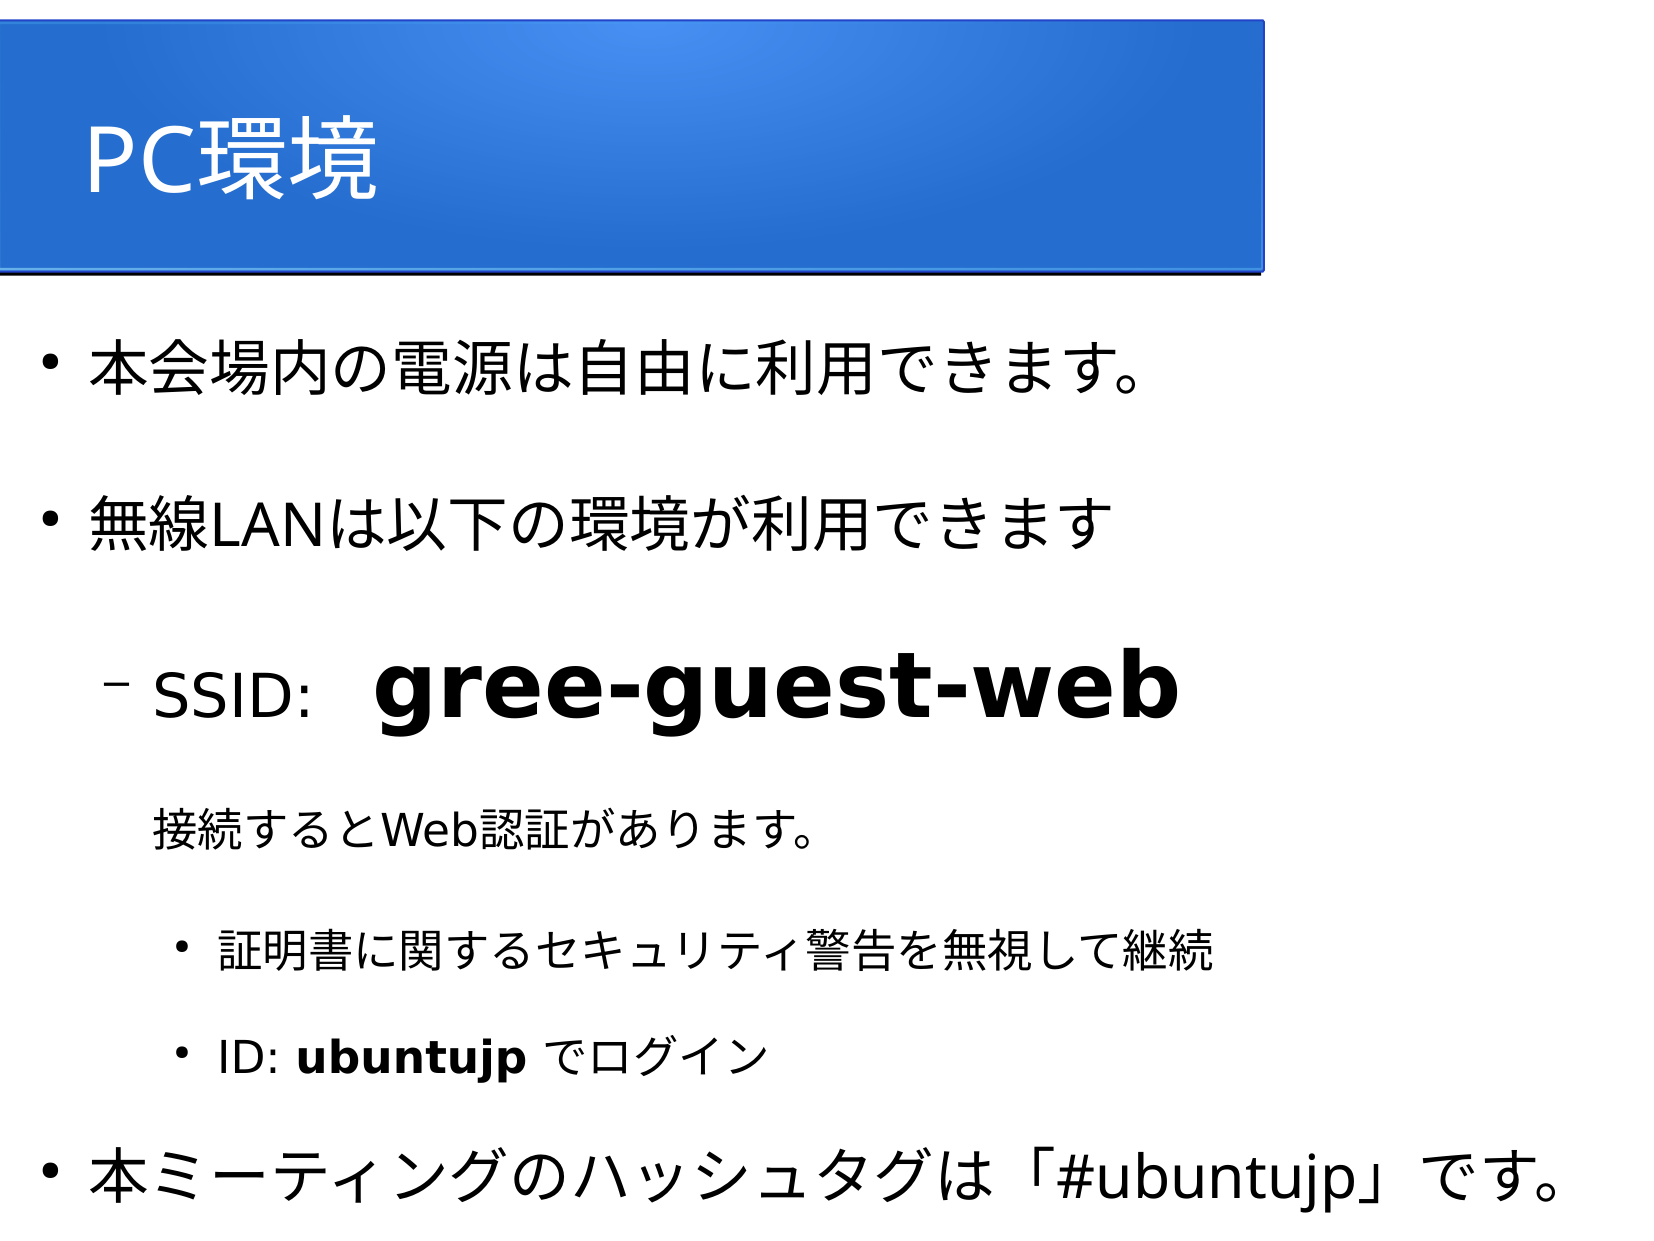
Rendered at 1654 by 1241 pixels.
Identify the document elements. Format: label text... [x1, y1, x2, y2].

list 本会場内の電源は自由に利用できます。 無線LANは以下の環境が利用できます SSID: gree-guest-web 接続するとWeb認証があります。 証明書に関するセキュリティ警告を無視して継続 ID: ubuntujp でログイン 本ミーティングのハッシュタグは「#ubuntujp」です。 [23, 319, 1630, 1229]
title PC環境 [82, 49, 1250, 257]
